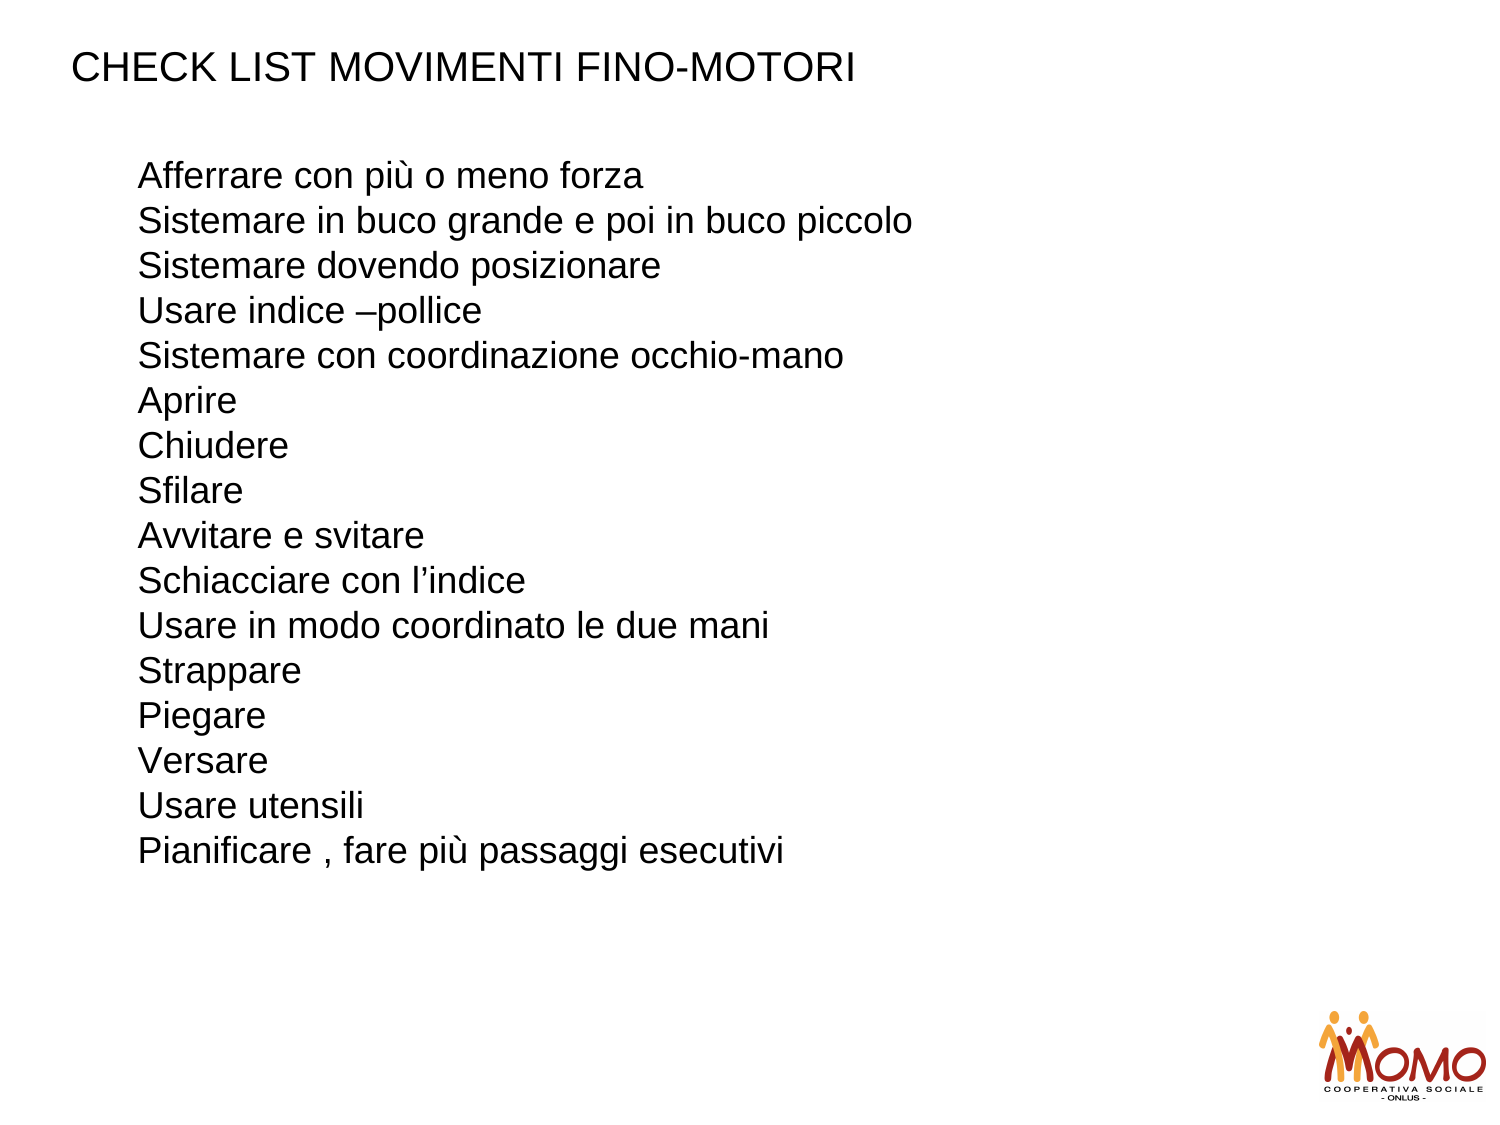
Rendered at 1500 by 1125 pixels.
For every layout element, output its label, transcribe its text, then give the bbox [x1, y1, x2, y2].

picture [1319, 1011, 1486, 1102]
text_box Afferrare con più o meno forza Sistemare in buco grande e poi in buco piccolo Sistemare dovendo posizionare Usare indice –pollice Sistemare con coordinazione occhio-mano Aprire Chiudere Sfilare Avvitare e svitare Schiacciare con l’indice Usare in modo coordinato le due mani Strappare Piegare Versare Usare utensili Pianificare , fare più passaggi esecutivi [122, 142, 929, 1125]
text_box CHECK LIST MOVIMENTI FINO-MOTORI [55, 32, 883, 98]
